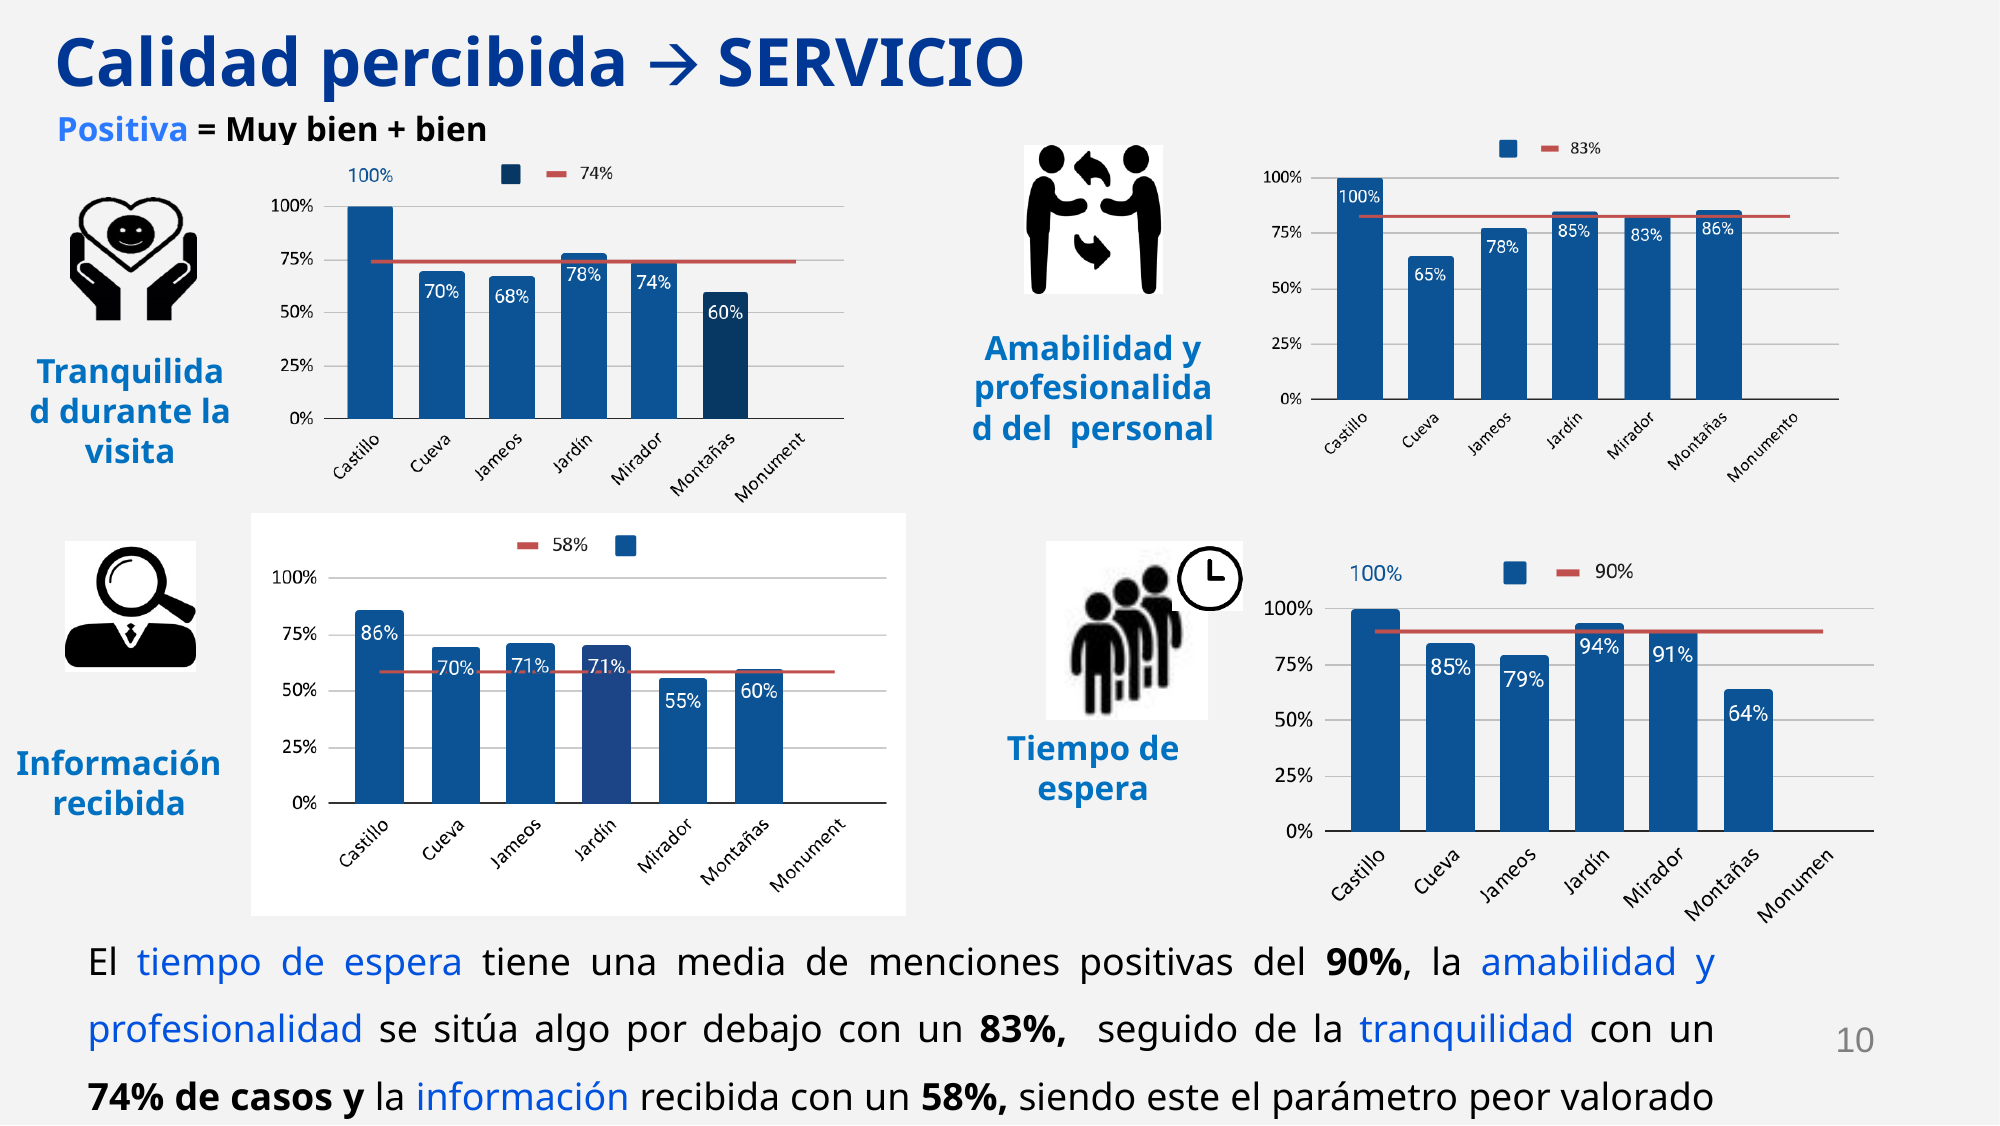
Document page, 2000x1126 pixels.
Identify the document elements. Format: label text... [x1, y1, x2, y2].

picture [54, 193, 207, 325]
text_box El tiempo de espera tiene una media de menciones positivas del 90%, la amabilidad y profesionalidad se sitúa algo por debajo con un 83%, seguido de la tranquilidad con un 74% de casos y la información recibida con un 58%, siendo este el parámetro peor valorado en su conjunto. [72, 900, 1731, 1126]
text_box Tranquilidad durante la visita [11, 342, 250, 479]
picture [1024, 145, 1163, 294]
picture [65, 541, 196, 672]
picture [1243, 119, 1857, 499]
text_box Calidad percibida 🡪 SERVICIO [54, 0, 1374, 120]
text_box Amabilidad y profesionalidad del personal [951, 319, 1235, 456]
picture [251, 145, 906, 900]
text_box Tiempo de espera [964, 719, 1222, 816]
text_box Información recibida [0, 734, 250, 831]
text_box Positiva = Muy bien + bien [56, 100, 1123, 157]
slide_number <number> [1731, 1008, 1894, 1069]
picture [1045, 541, 1893, 945]
